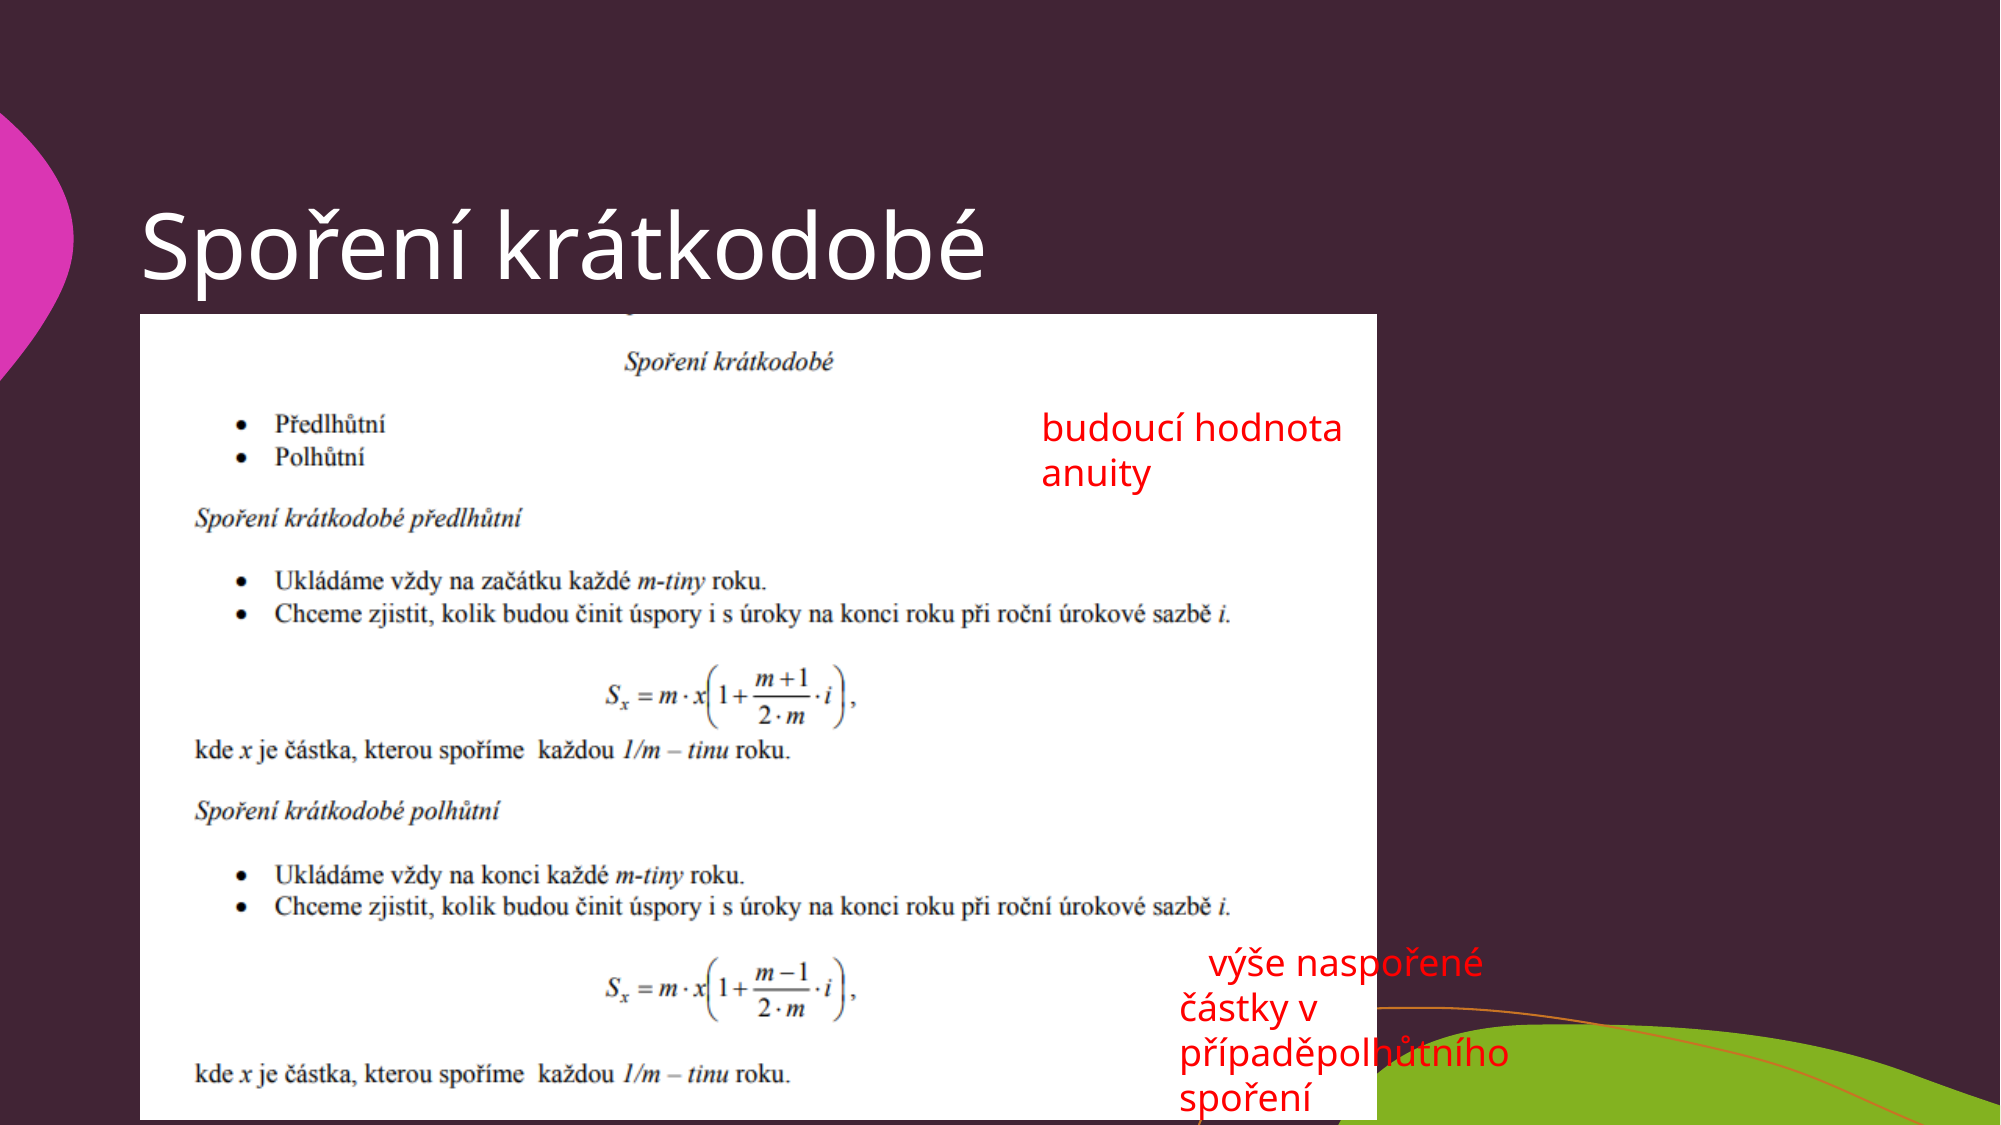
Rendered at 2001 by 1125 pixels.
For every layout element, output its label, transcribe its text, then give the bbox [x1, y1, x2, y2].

title Spoření krátkodobé [125, 125, 1876, 376]
picture [140, 314, 1377, 1120]
text_box budoucí hodnota anuity [1026, 396, 1449, 503]
text_box výše naspořené částky v případěpolhůtního spoření [1164, 931, 1532, 1125]
